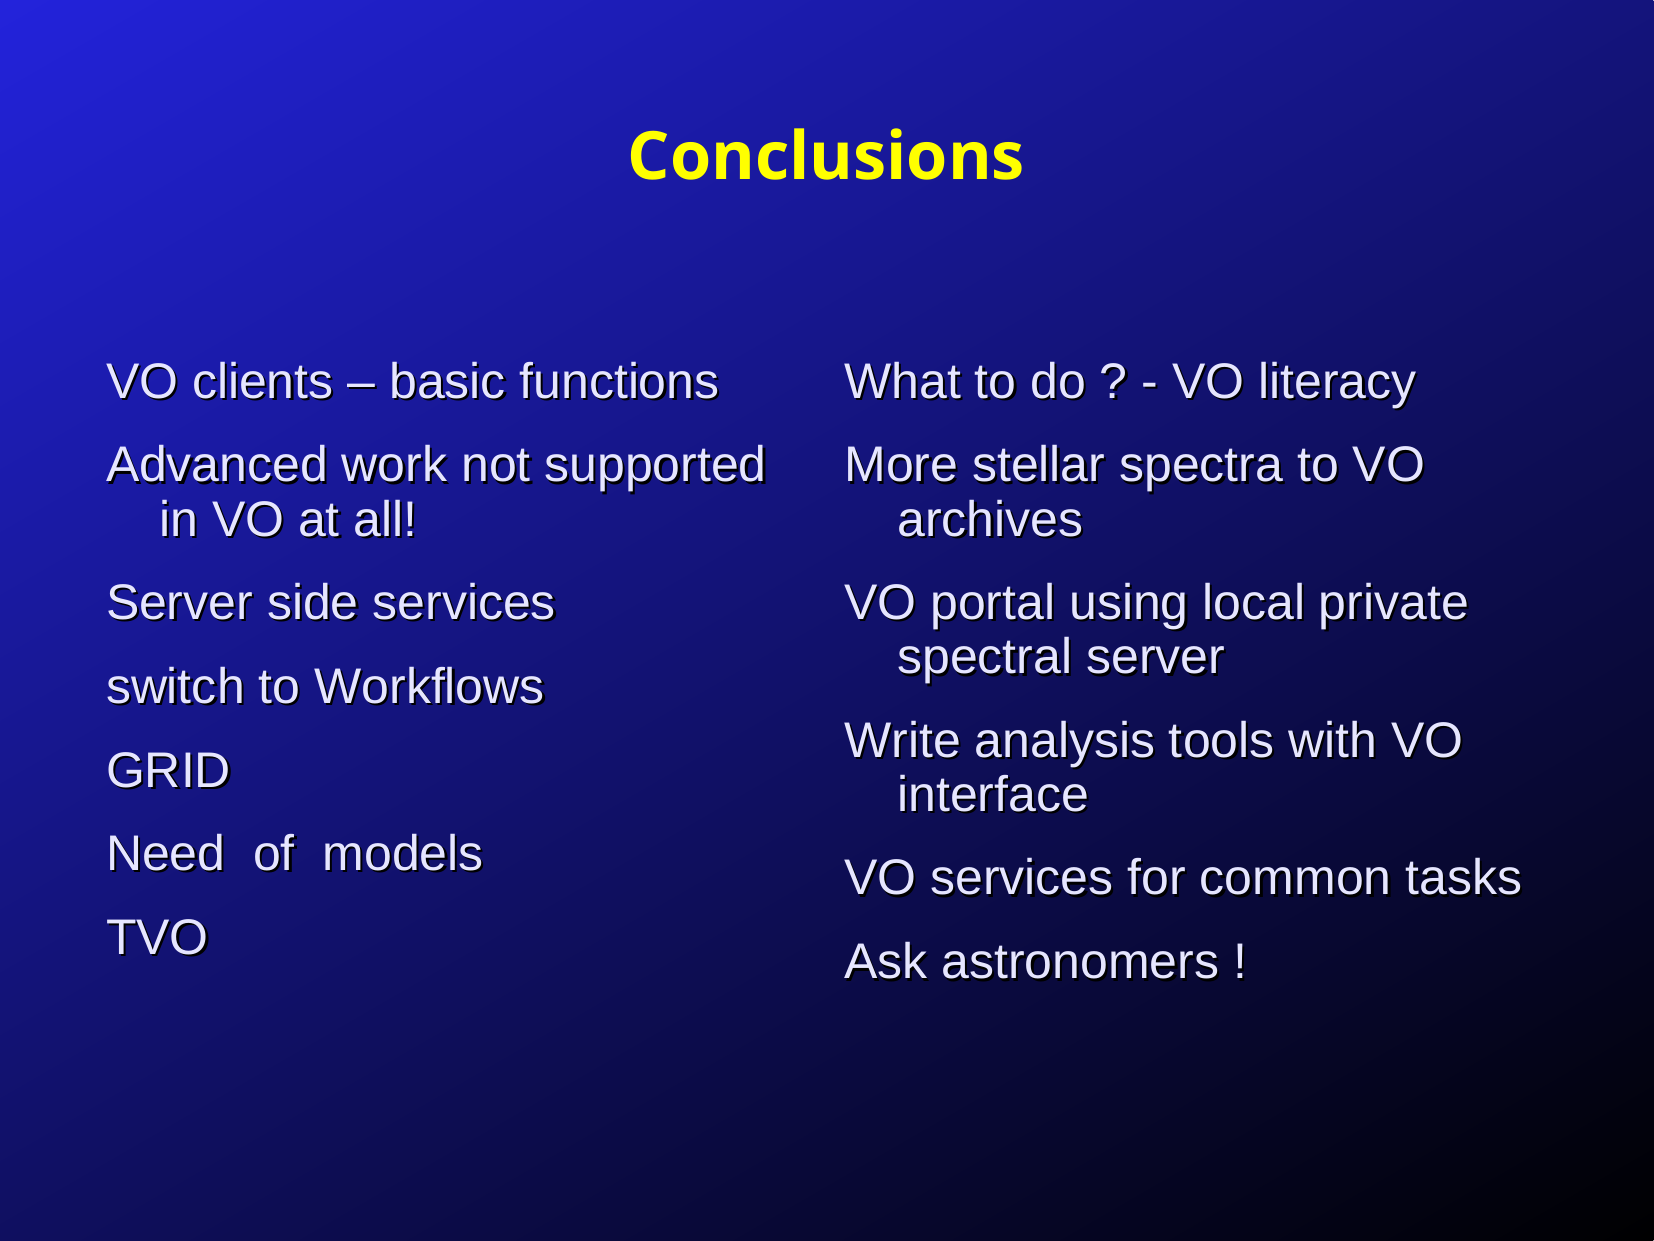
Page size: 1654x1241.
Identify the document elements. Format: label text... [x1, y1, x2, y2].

title Conclusions [82, 49, 1571, 257]
list VO clients – basic functions Advanced work not supported in VO at all! Server side services switch to Workflows GRID Need of models TVO [88, 354, 815, 1098]
list What to do ? - VO literacy More stellar spectra to VO archives VO portal using local private spectral server Write analysis tools with VO interface VO services for common tasks Ask astronomers ! [826, 354, 1554, 1127]
